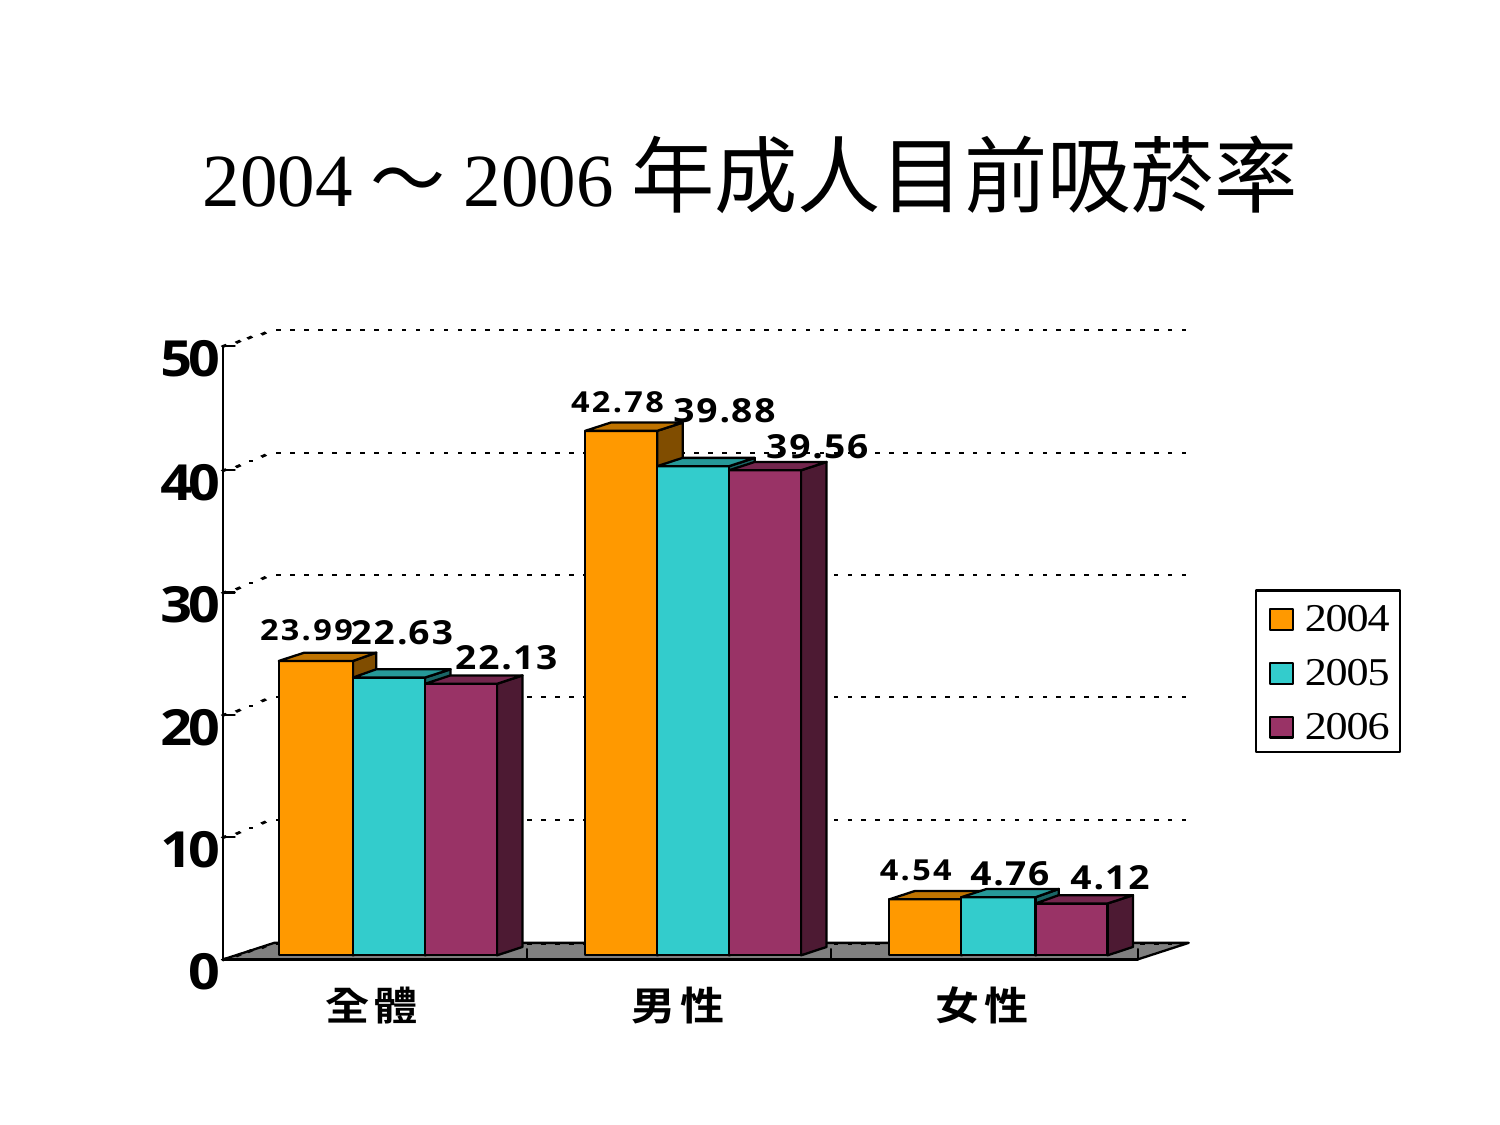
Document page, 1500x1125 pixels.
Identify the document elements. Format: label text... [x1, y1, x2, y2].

title 2004～2006年成人目前吸菸率 [75, 79, 1426, 268]
chart [76, 267, 1424, 1076]
